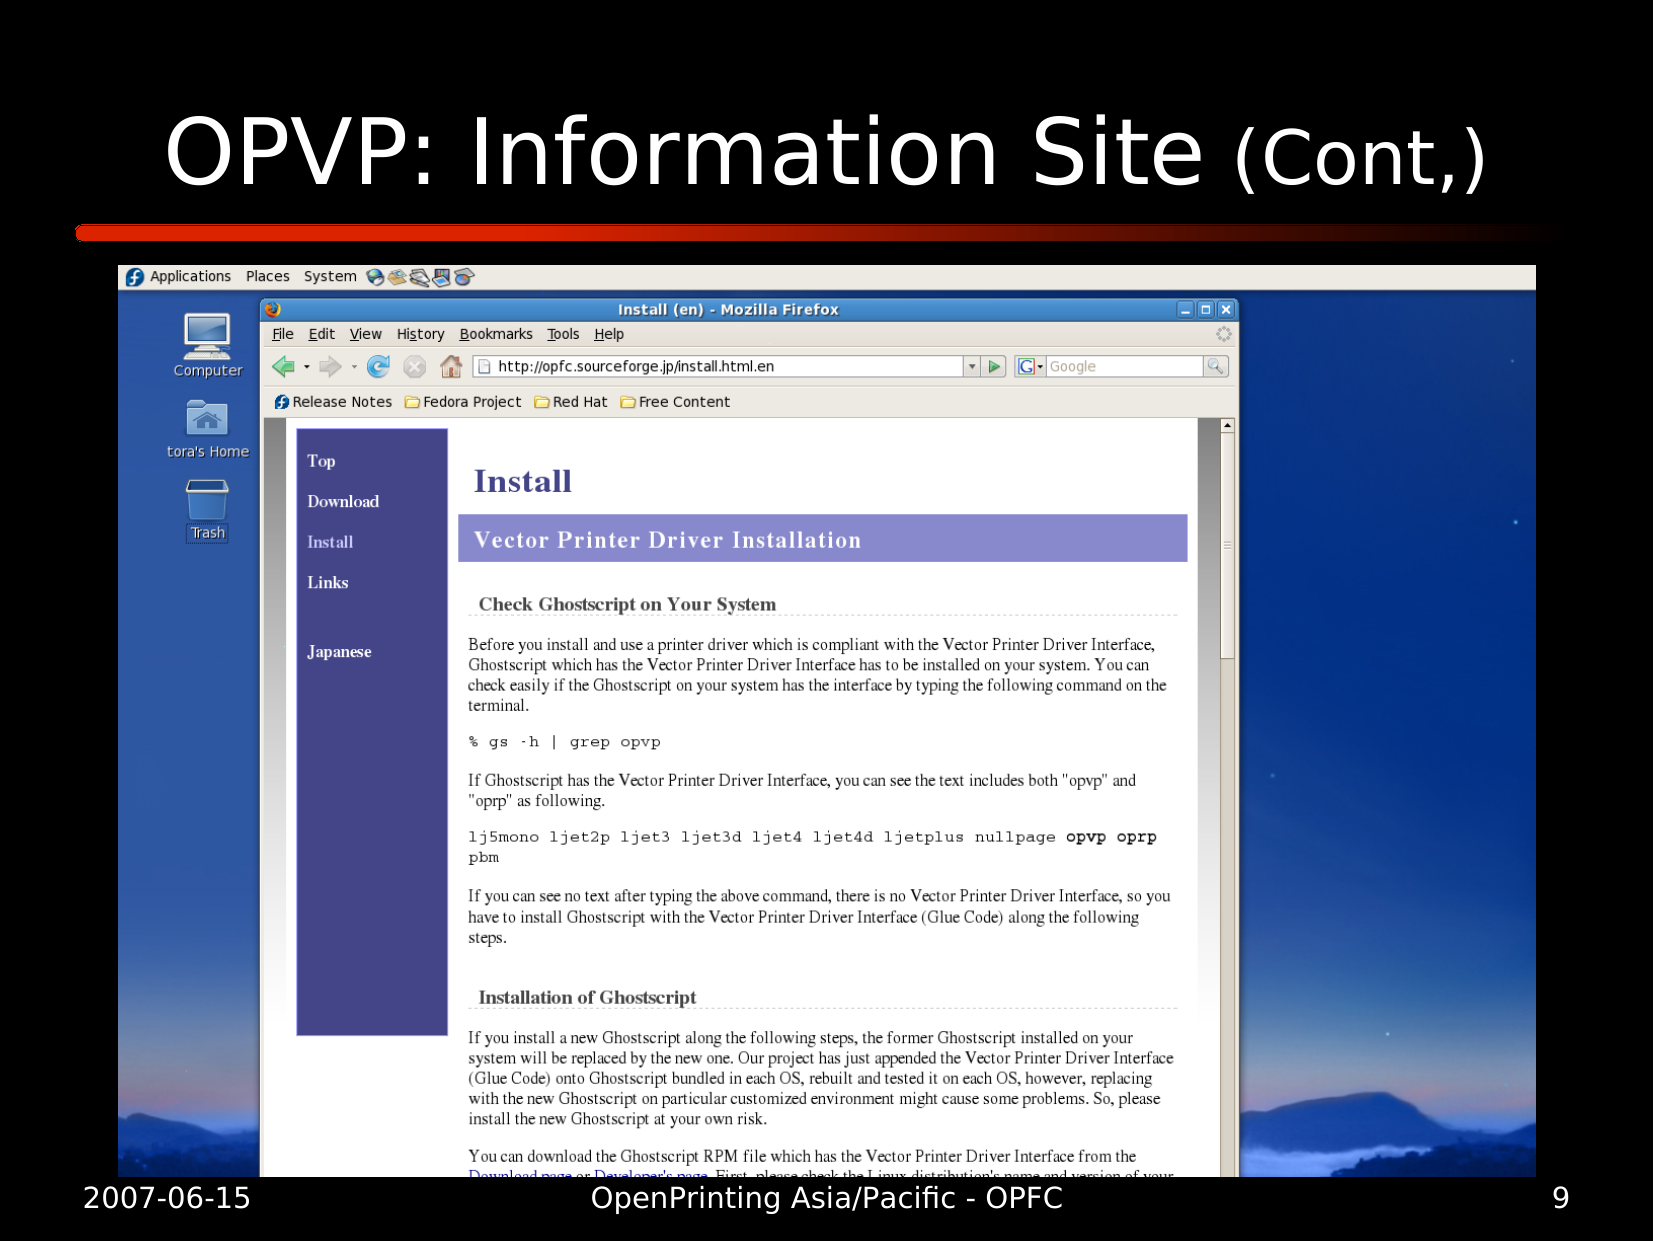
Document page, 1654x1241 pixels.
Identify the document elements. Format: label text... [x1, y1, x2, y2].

picture [118, 265, 1536, 1177]
title OPVP: Information Site (Cont,) [82, 56, 1571, 250]
